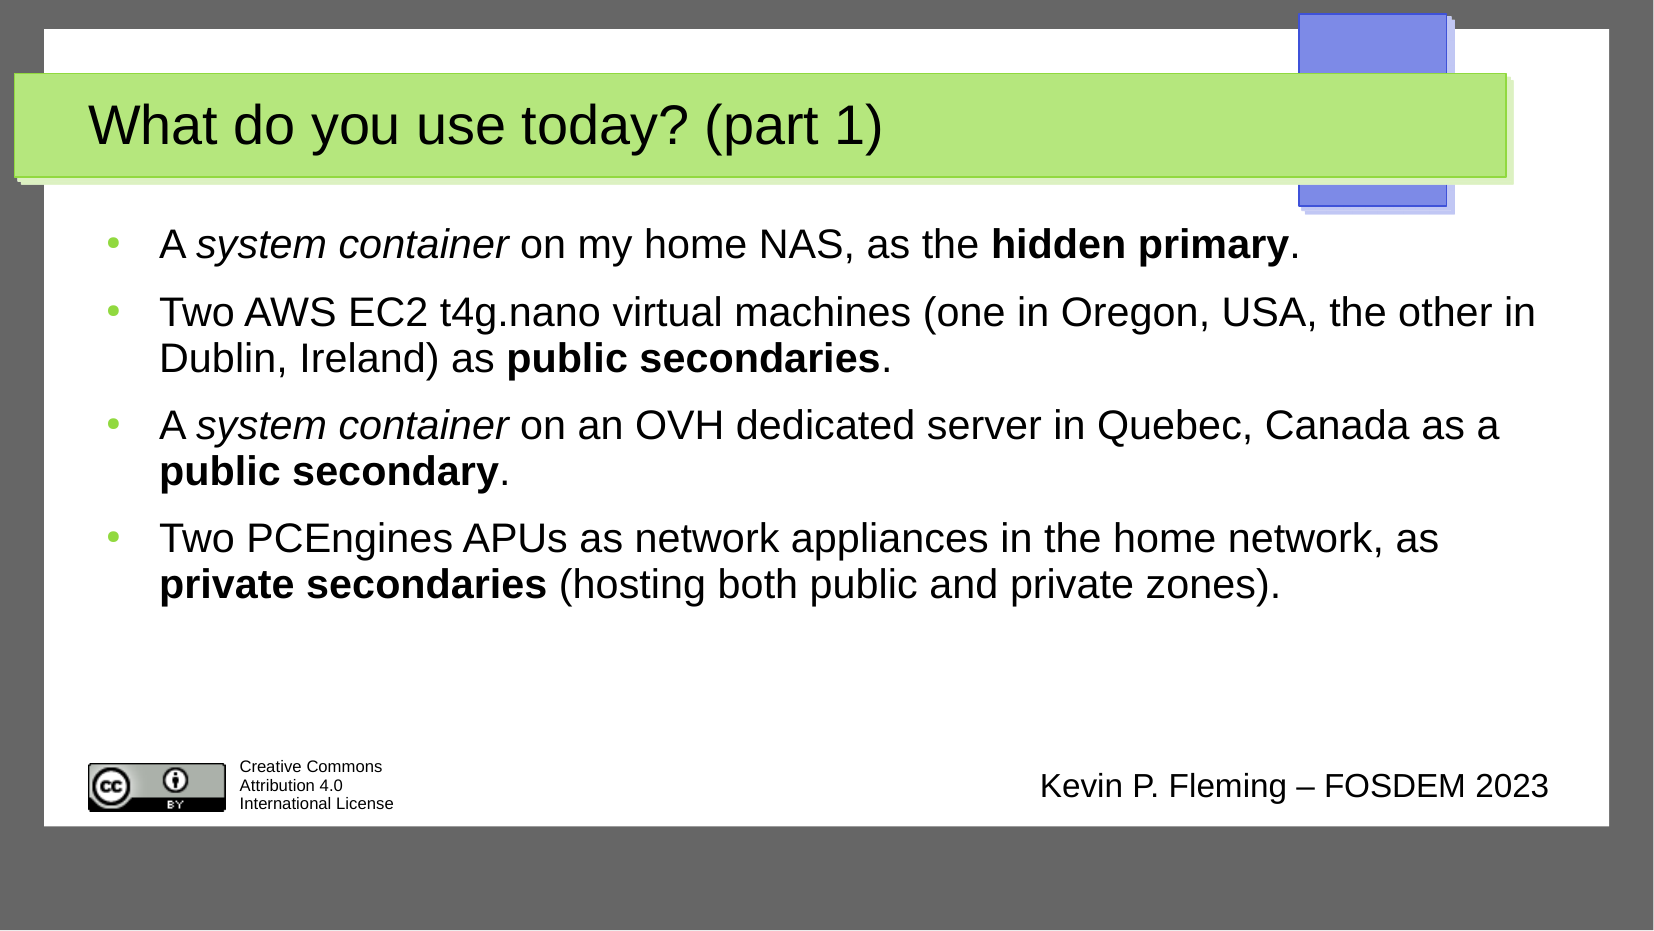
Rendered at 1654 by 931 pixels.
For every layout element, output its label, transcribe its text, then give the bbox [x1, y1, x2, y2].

title What do you use today? (part 1) [88, 73, 1506, 177]
list A system container on my home NAS, as the hidden primary. Two AWS EC2 t4g.nano virtual machines (one in Oregon, USA, the other in Dublin, Ireland) as public secondaries. A system container on an OVH dedicated server in Quebec, Canada as a public secondary. Two PCEngines APUs as network appliances in the home network, as private secondaries (hosting both public and private zones). [88, 221, 1565, 812]
